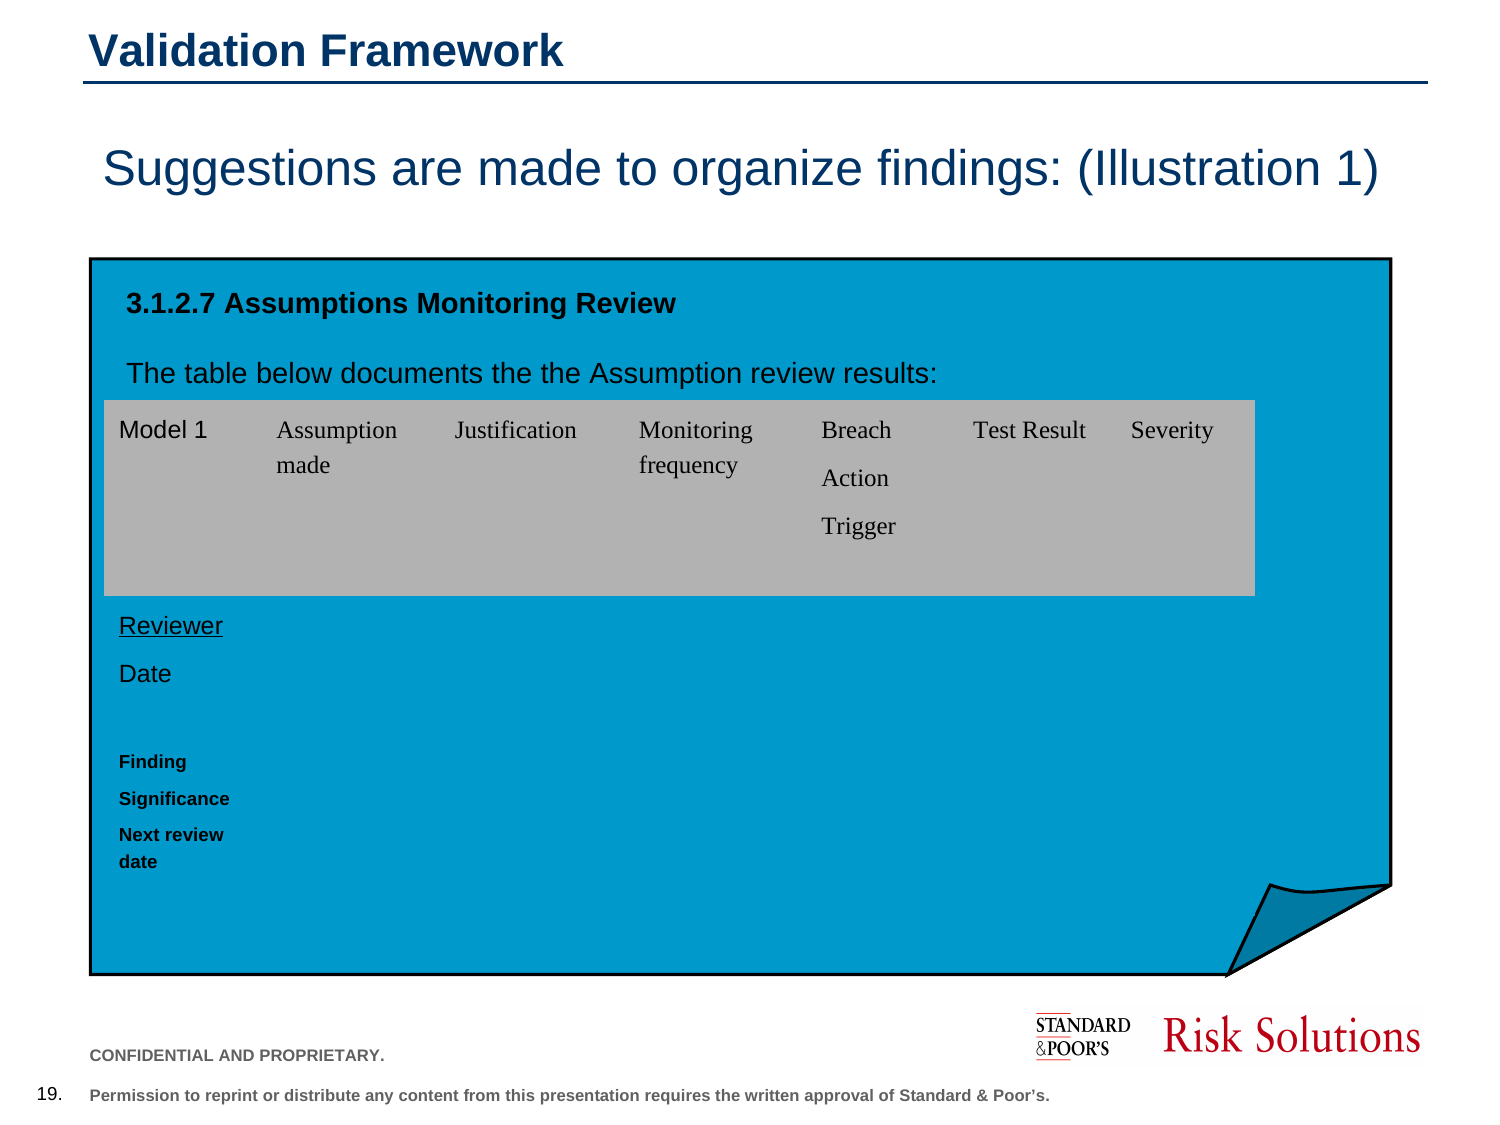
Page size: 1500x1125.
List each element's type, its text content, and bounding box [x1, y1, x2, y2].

picture [1029, 1004, 1424, 1067]
table_cell [1116, 596, 1255, 916]
table_header Test Result [958, 400, 1116, 596]
table_header Monitoring frequency [624, 400, 807, 596]
table_cell [440, 596, 624, 916]
table_header Breach Action Trigger [807, 400, 958, 596]
table_cell [262, 596, 440, 916]
text_box [90, 258, 1391, 975]
text_box 3.1.2.7 Assumptions Monitoring Review The table below documents the the Assumption review results: [111, 276, 955, 397]
table_cell [958, 596, 1116, 916]
title Validation Framework [73, 8, 1429, 85]
table_header Assumption made [262, 400, 440, 596]
table_cell [624, 596, 807, 916]
list Suggestions are made to organize findings: (Illustration 1) [87, 116, 1441, 904]
table_cell Reviewer Date Finding Significance Next review date [104, 596, 262, 916]
table_header Model 1 [104, 400, 262, 596]
table_header Severity [1116, 400, 1255, 596]
table_cell [807, 596, 958, 916]
table_header Justification [440, 400, 624, 596]
